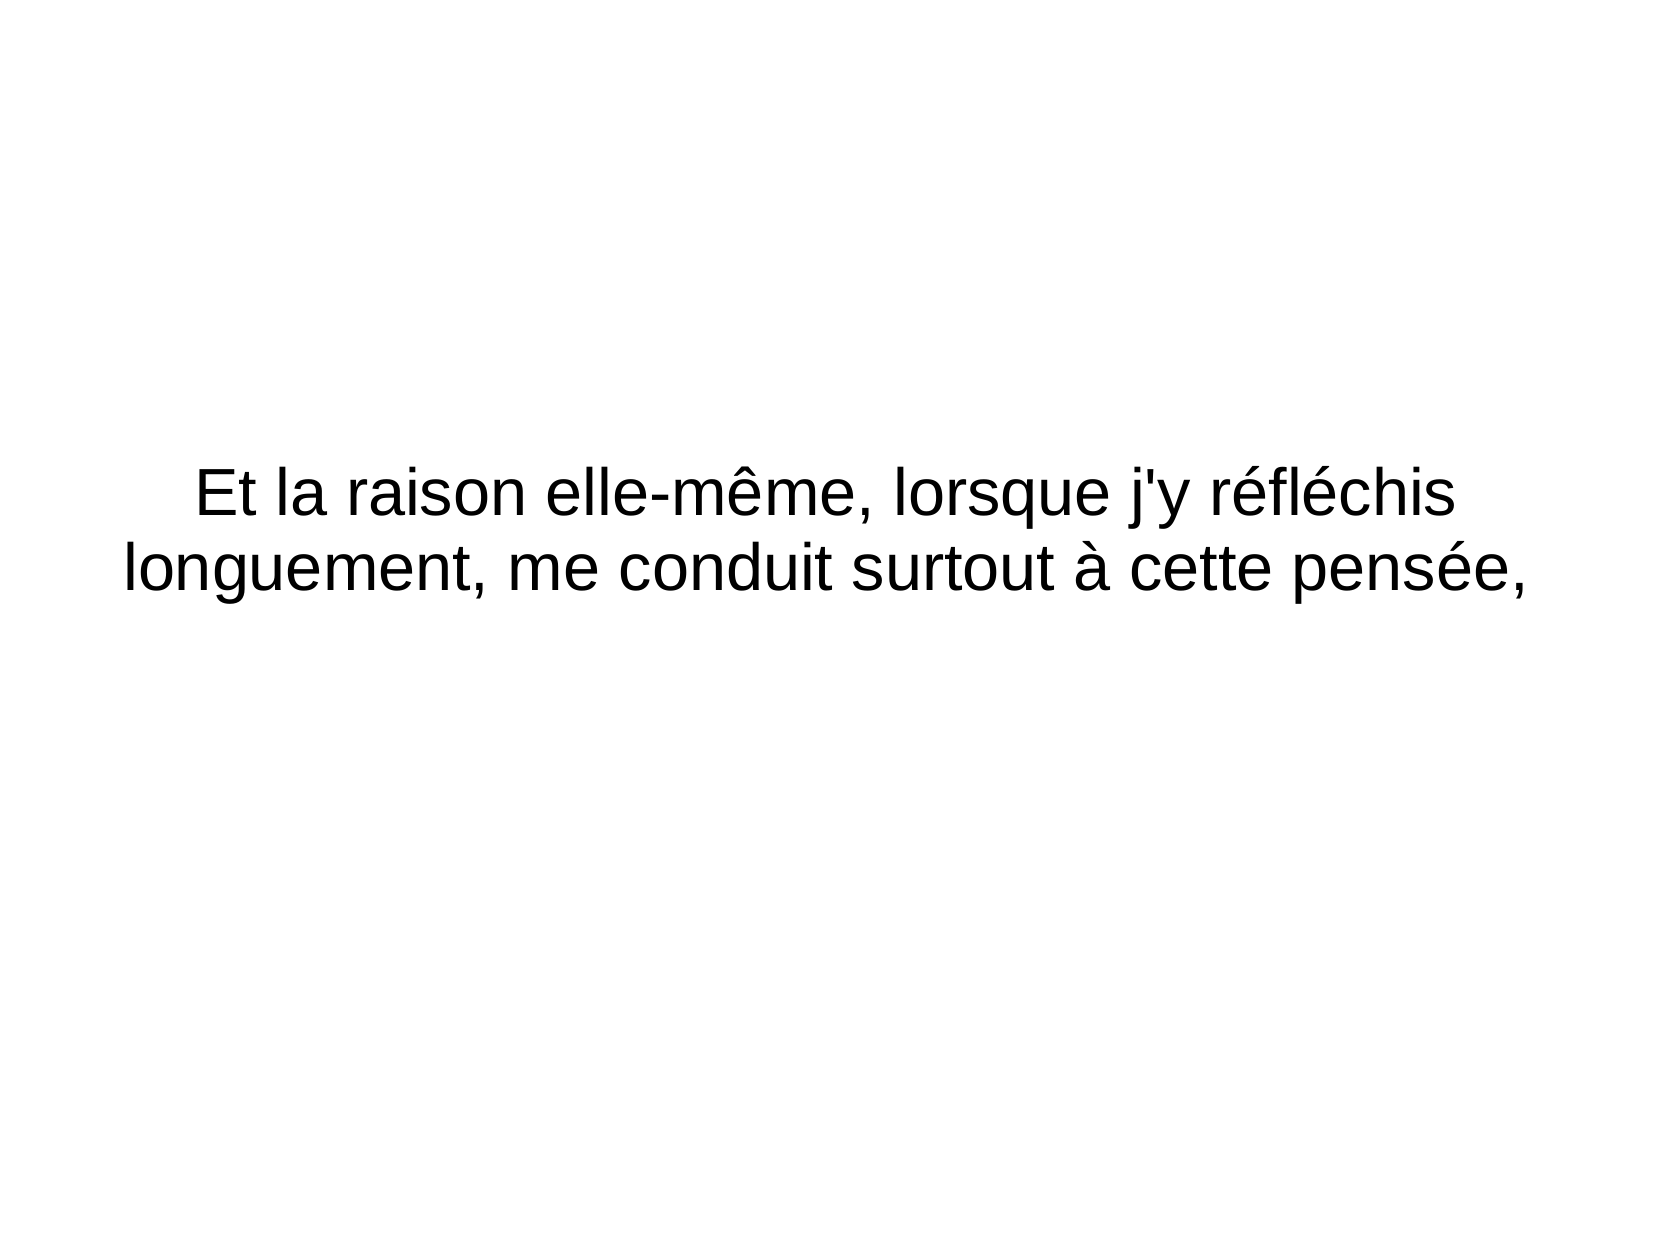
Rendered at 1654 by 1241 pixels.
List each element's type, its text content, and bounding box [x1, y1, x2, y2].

subtitle Et la raison elle-même, lorsque j'y réfléchis longuement, me conduit surtout à cette pensée, [82, 49, 1571, 1010]
